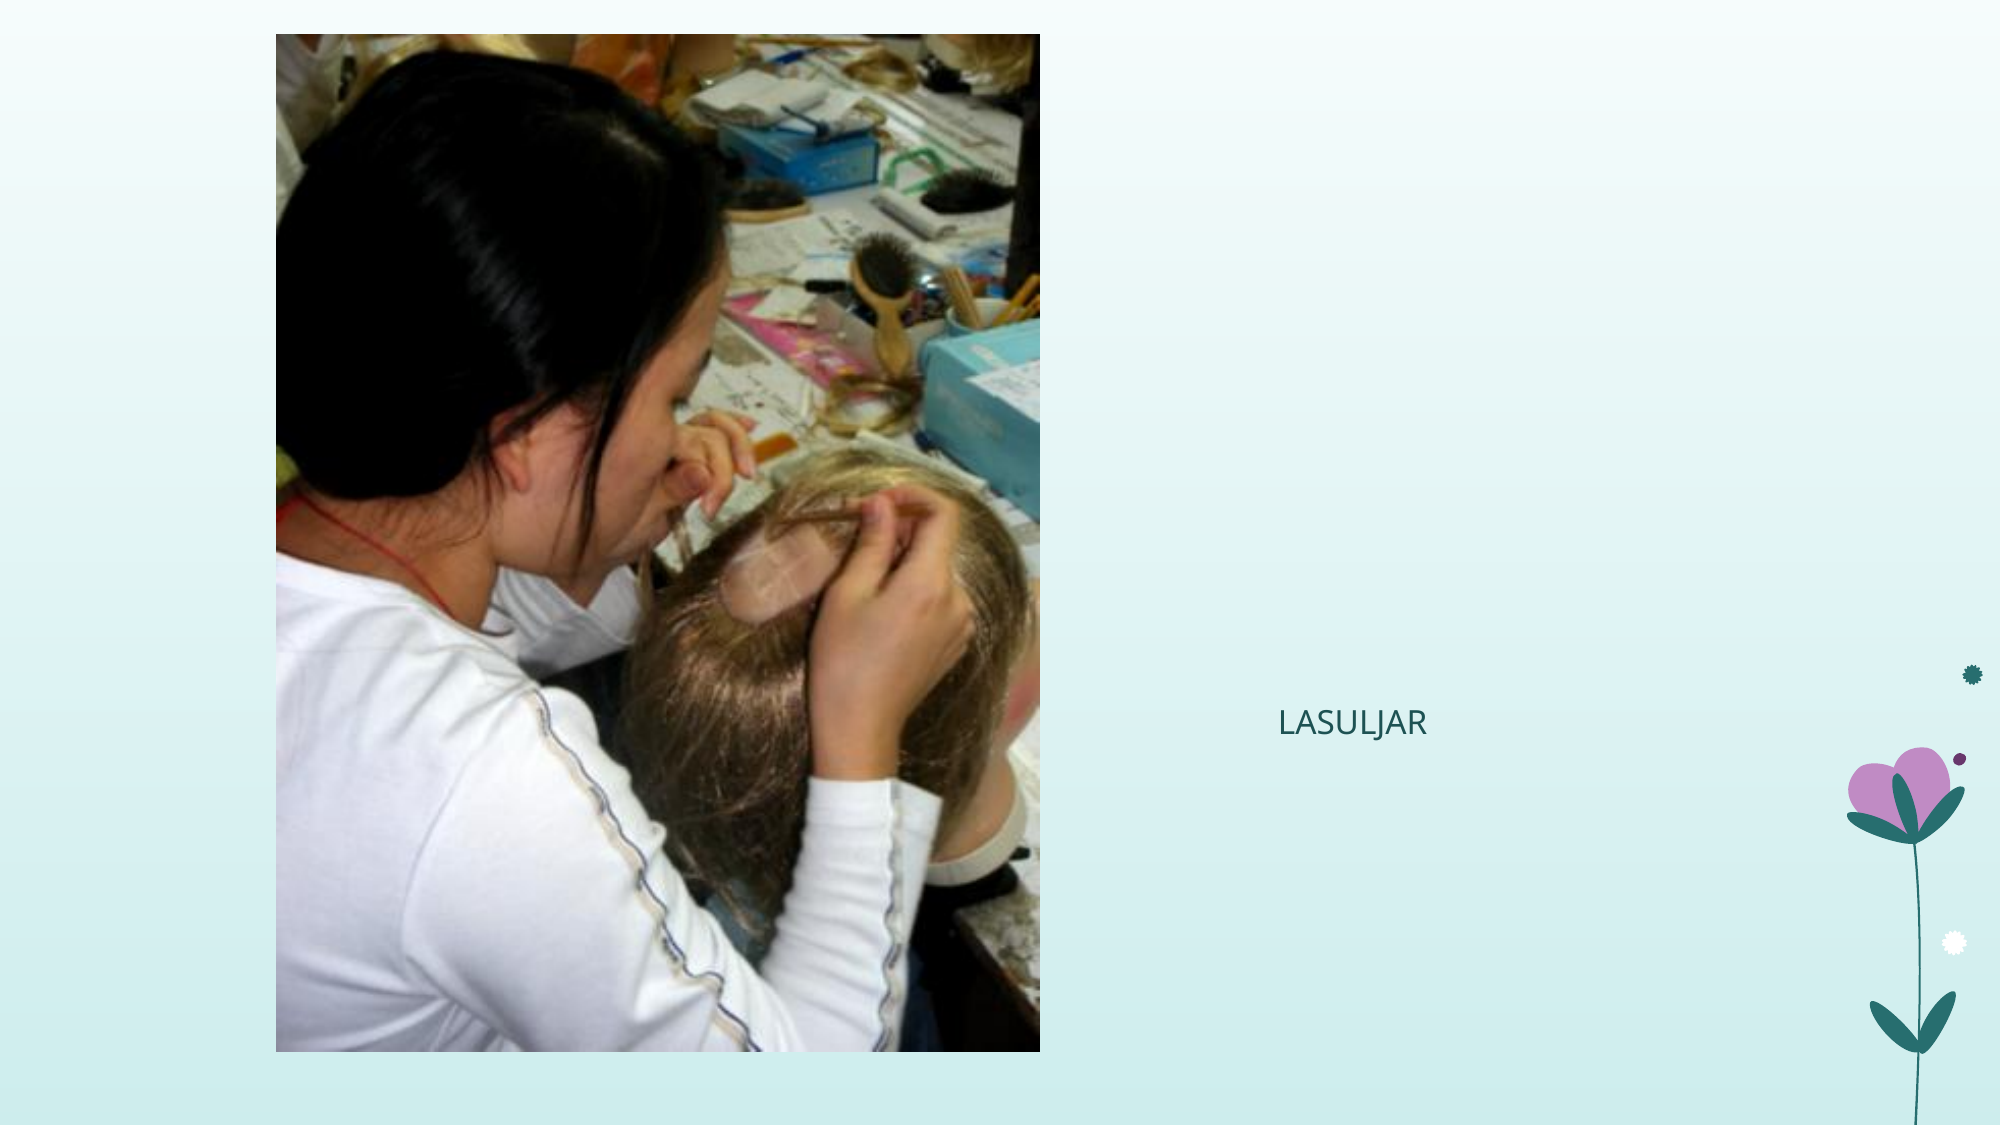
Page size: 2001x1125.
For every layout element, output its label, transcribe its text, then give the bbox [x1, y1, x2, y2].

picture [276, 34, 1040, 1052]
list LASULJAR [1263, 697, 1788, 988]
